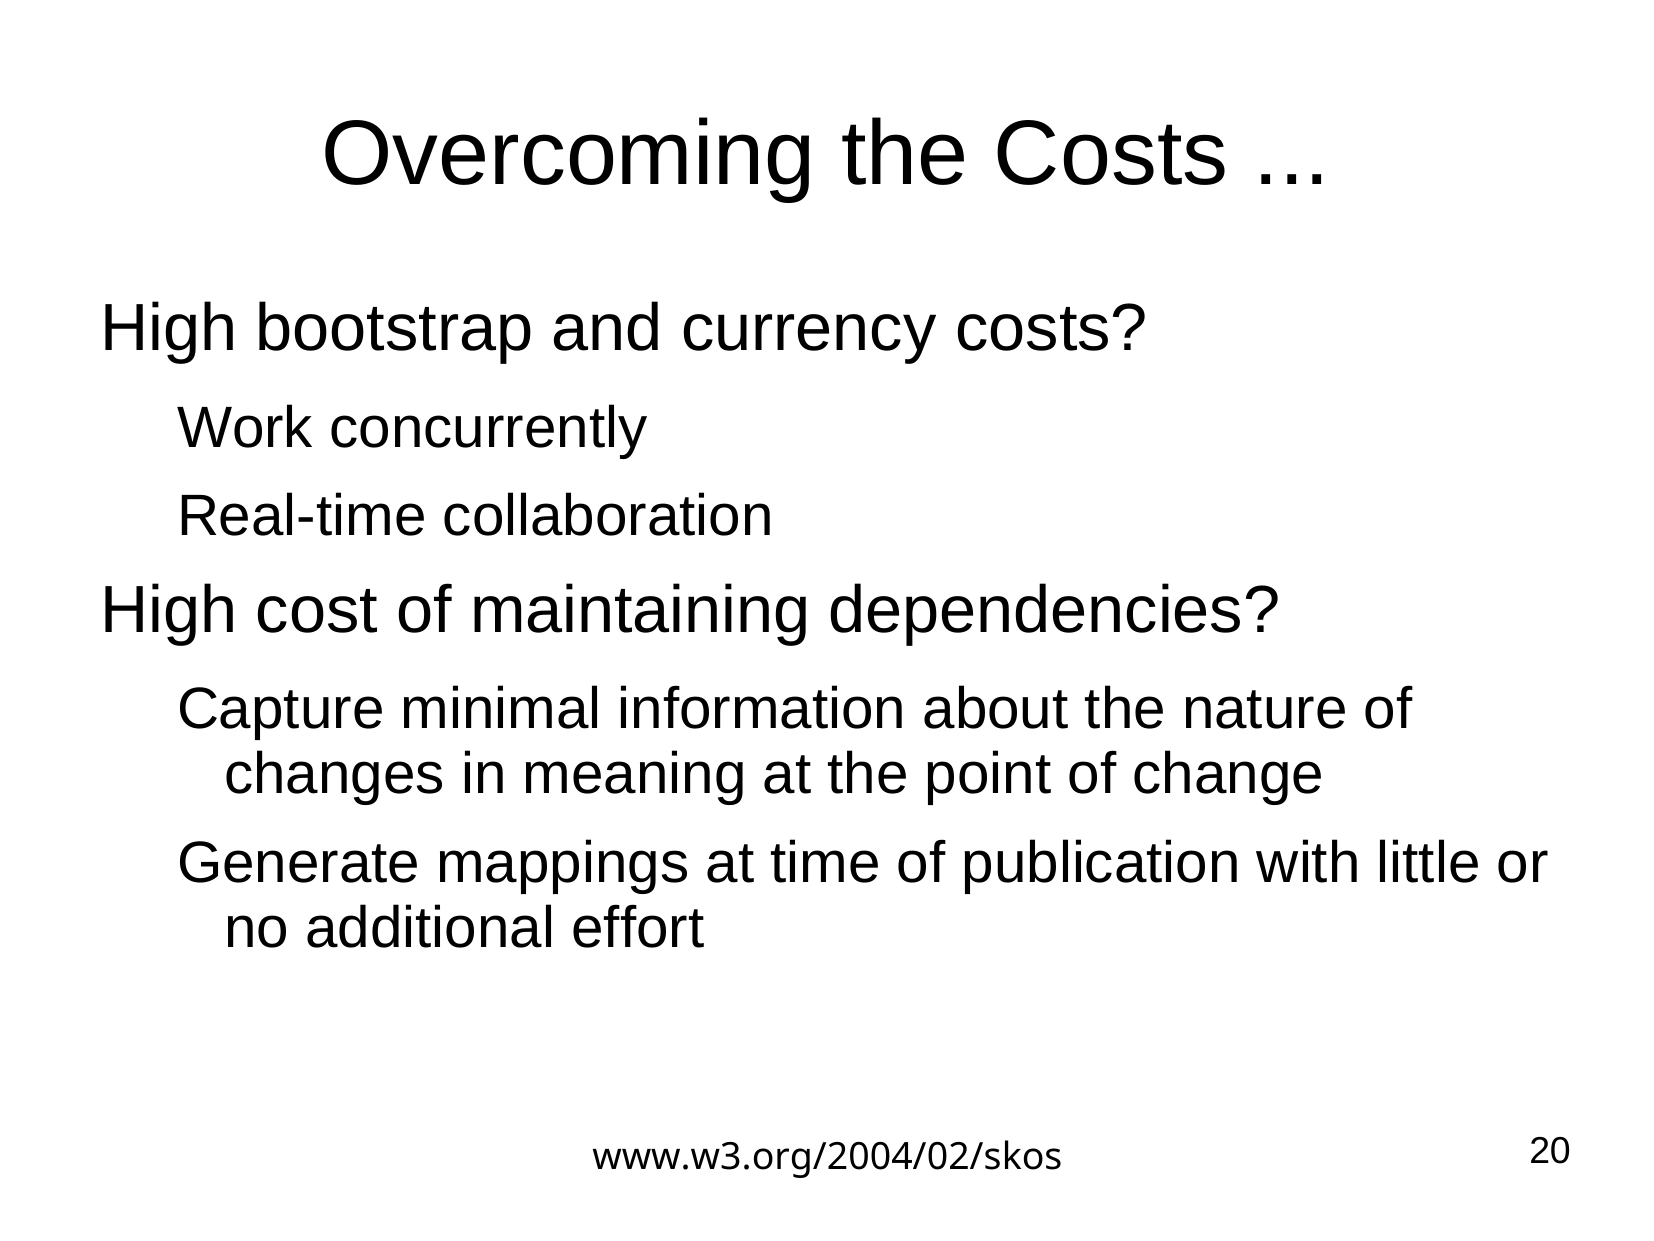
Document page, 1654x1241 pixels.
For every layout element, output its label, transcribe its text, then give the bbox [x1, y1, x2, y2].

list High bootstrap and currency costs? Work concurrently Real-time collaboration High cost of maintaining dependencies? Capture minimal information about the nature of changes in meaning at the point of change Generate mappings at time of publication with little or no additional effort [82, 290, 1571, 1109]
title Overcoming the Costs ... [82, 49, 1571, 257]
